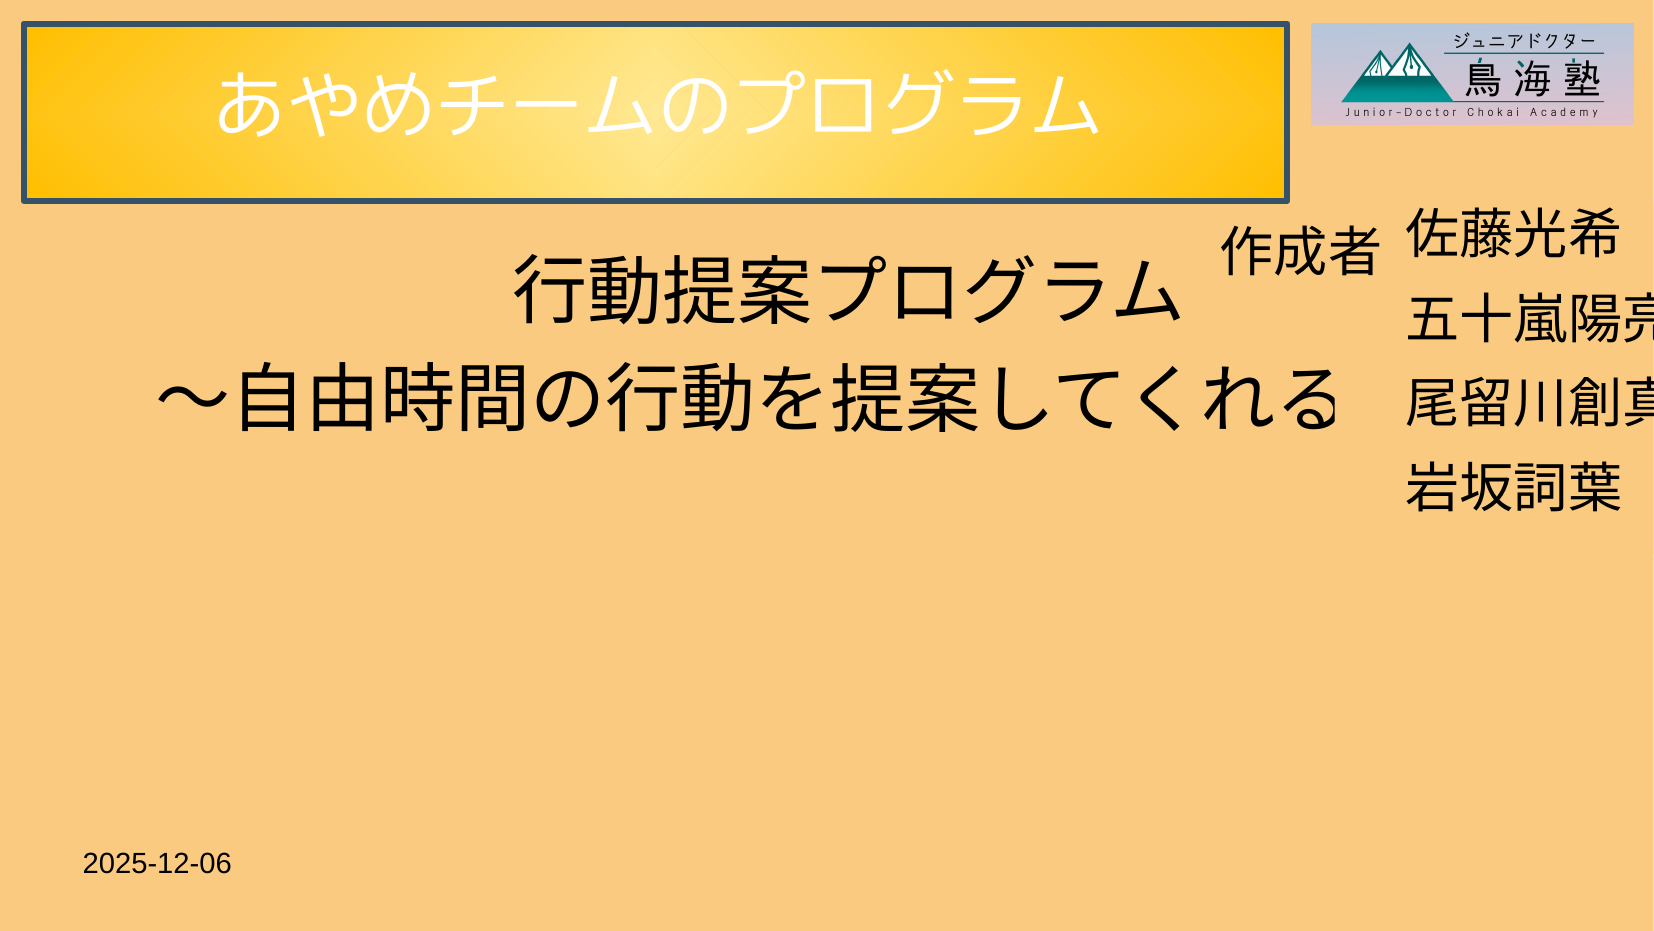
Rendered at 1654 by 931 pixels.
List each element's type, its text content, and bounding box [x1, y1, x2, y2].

title あやめチームのプログラム [82, 29, 1235, 184]
list 行動提案プログラム 〜自由時間の行動を提案してくれる〜 [0, 248, 1549, 570]
list 佐藤光希 五十嵐陽亮 尾留川創真 岩坂詞葉 [1334, 204, 1654, 556]
picture [1311, 23, 1634, 125]
text_box 作成者 [1204, 200, 1560, 308]
